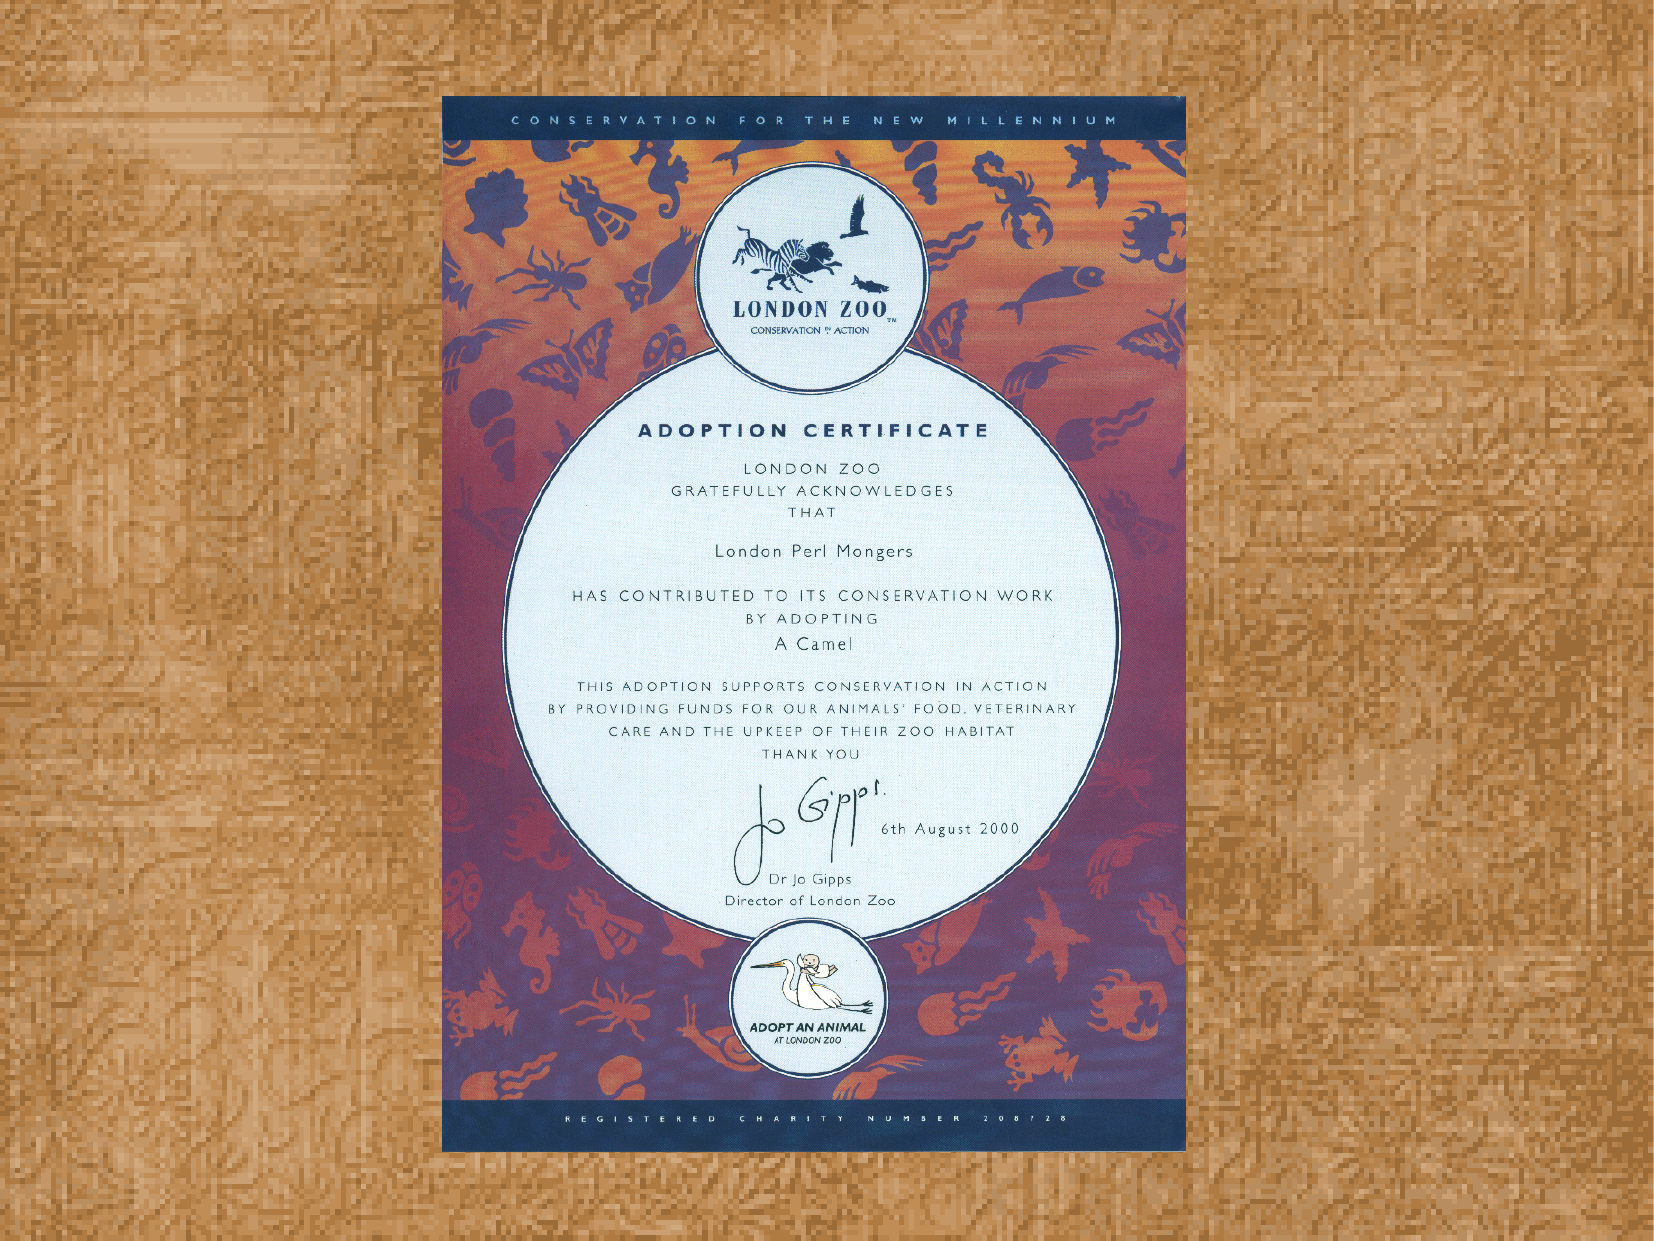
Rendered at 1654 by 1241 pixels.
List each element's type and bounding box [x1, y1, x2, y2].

title [82, 56, 1571, 250]
picture [0, 0, 1654, 1241]
